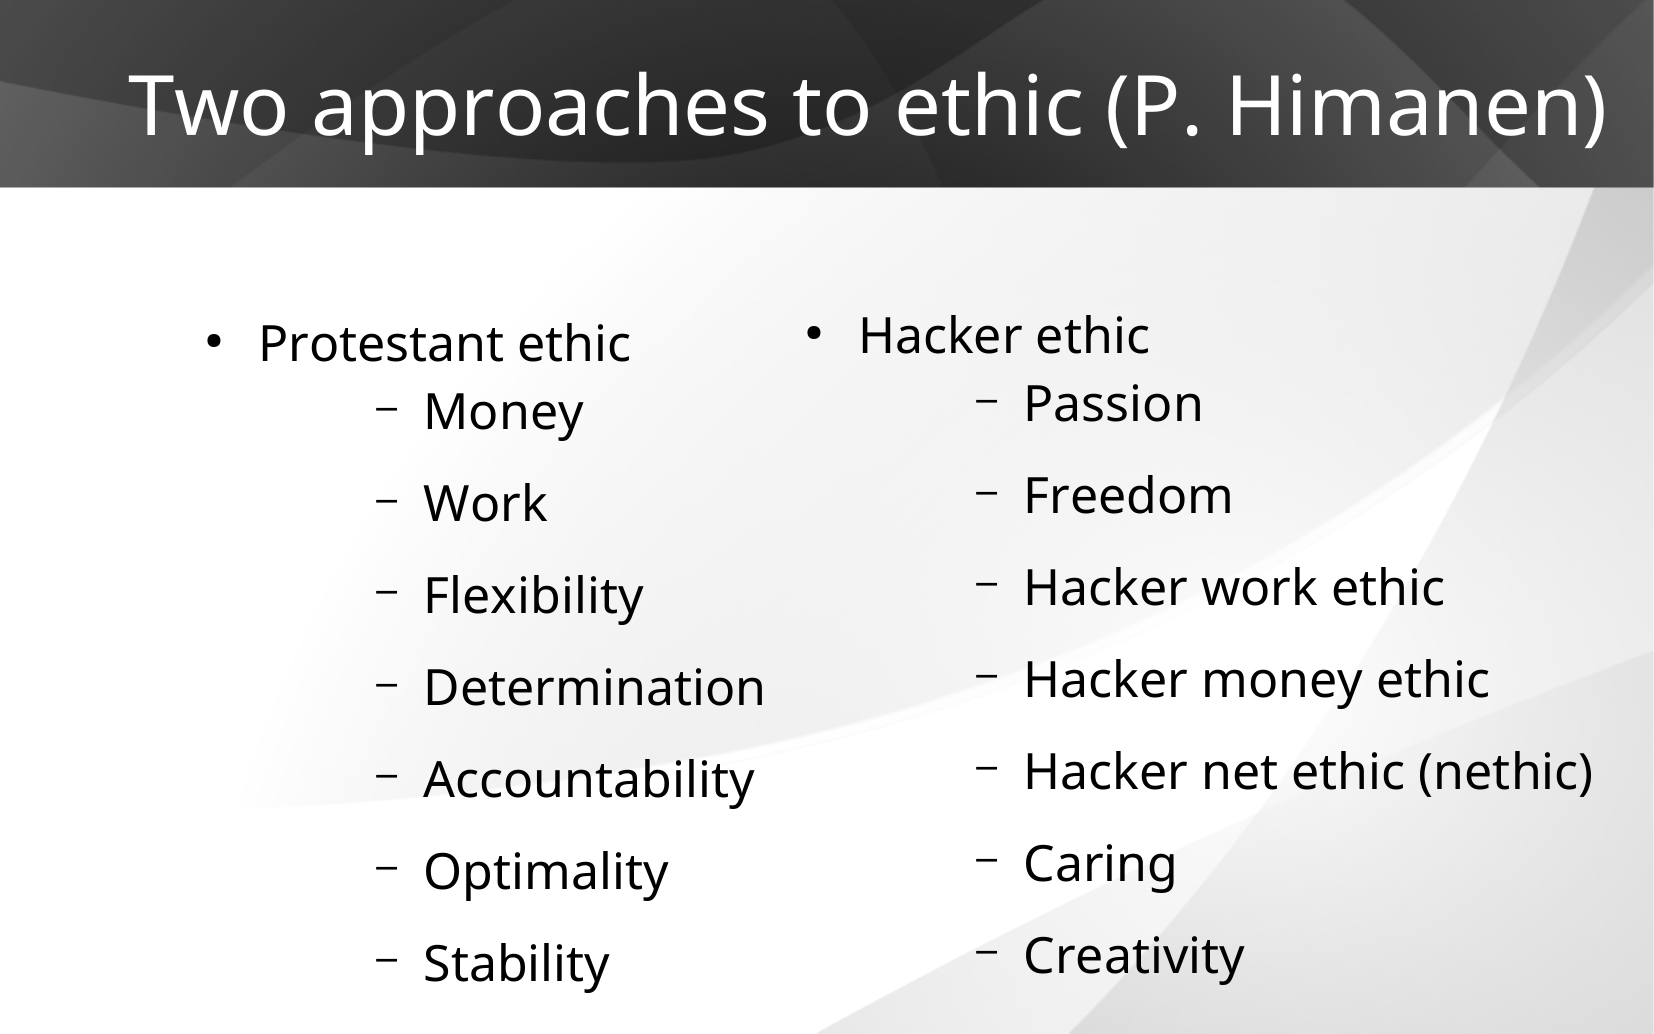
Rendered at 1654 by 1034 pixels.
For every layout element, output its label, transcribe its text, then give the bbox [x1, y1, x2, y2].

picture [0, 0, 1654, 1034]
title Two approaches to ethic (P. Himanen) [124, 0, 1613, 208]
list Protestant ethic Money Work Flexibility Determination Accountability Optimality Stability [187, 307, 847, 983]
list Hacker ethic Passion Freedom Hacker work ethic Hacker money ethic Hacker net ethic (nethic) Caring Creativity [787, 300, 1613, 976]
